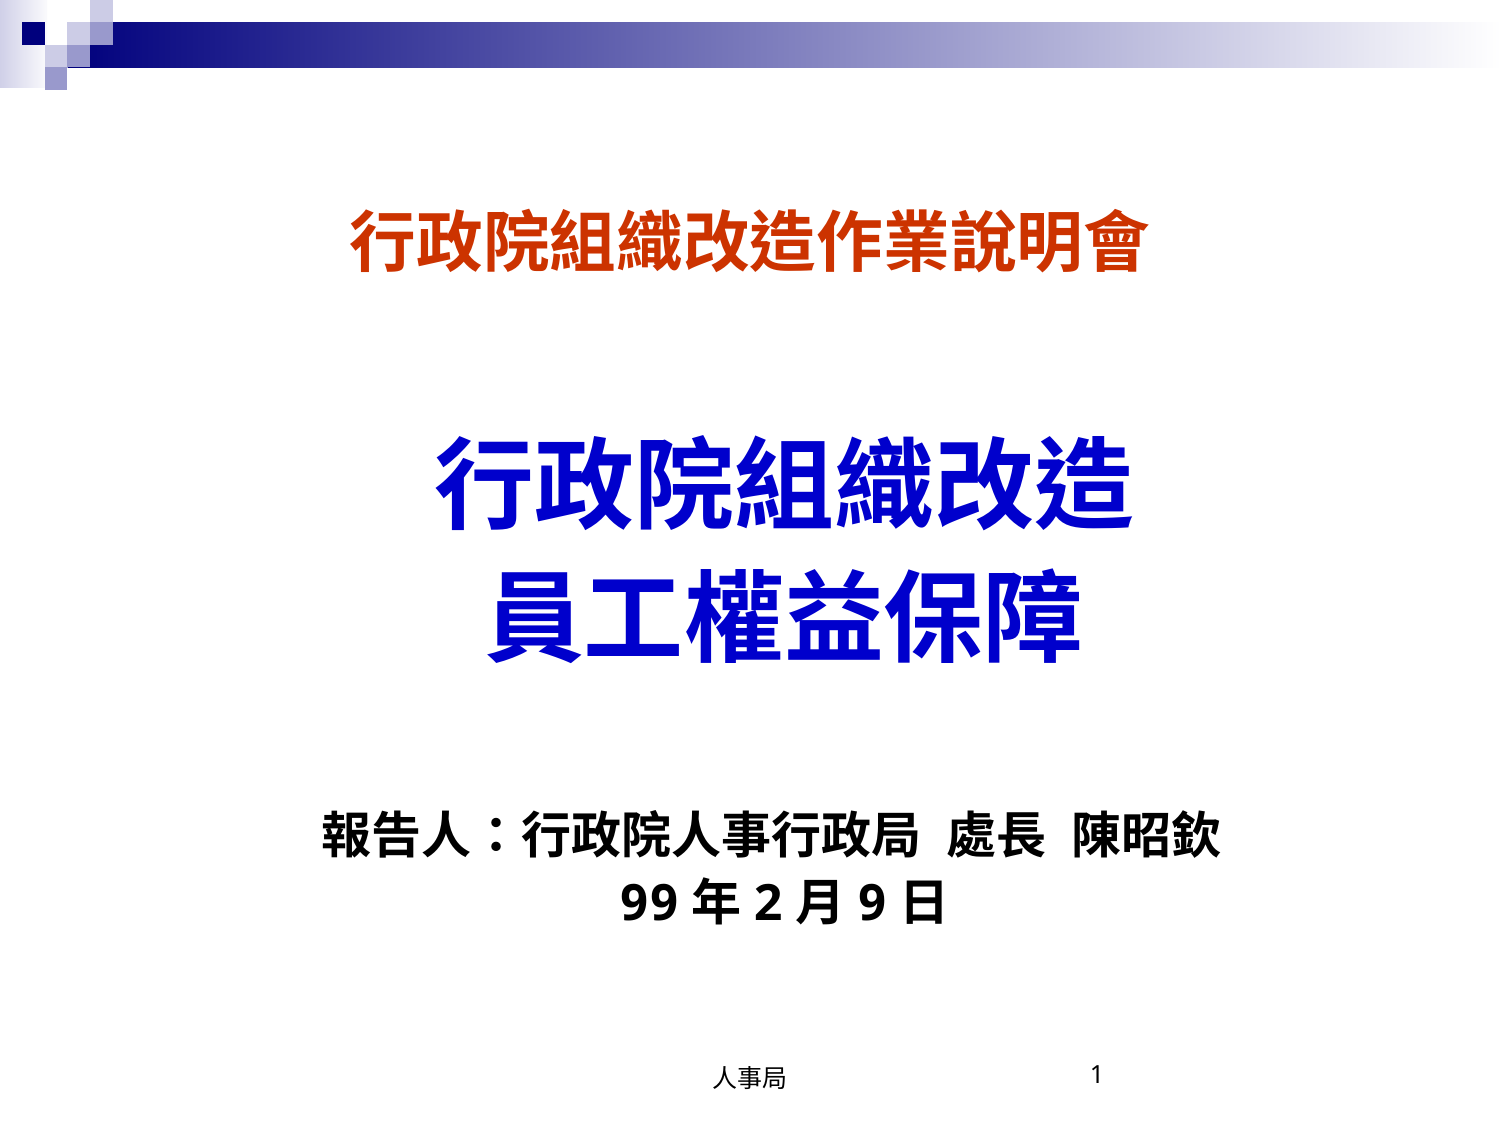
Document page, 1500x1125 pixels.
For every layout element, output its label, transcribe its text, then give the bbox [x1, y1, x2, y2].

list 行政院組織改造 員工權益保障 報告人：行政院人事行政局 處長 陳昭欽 99年2月9日 [218, 312, 1294, 951]
title 行政院組織改造作業說明會 [75, 180, 1426, 300]
text_box 人事局 [512, 1025, 988, 1101]
text_box [1074, 1025, 1426, 1101]
